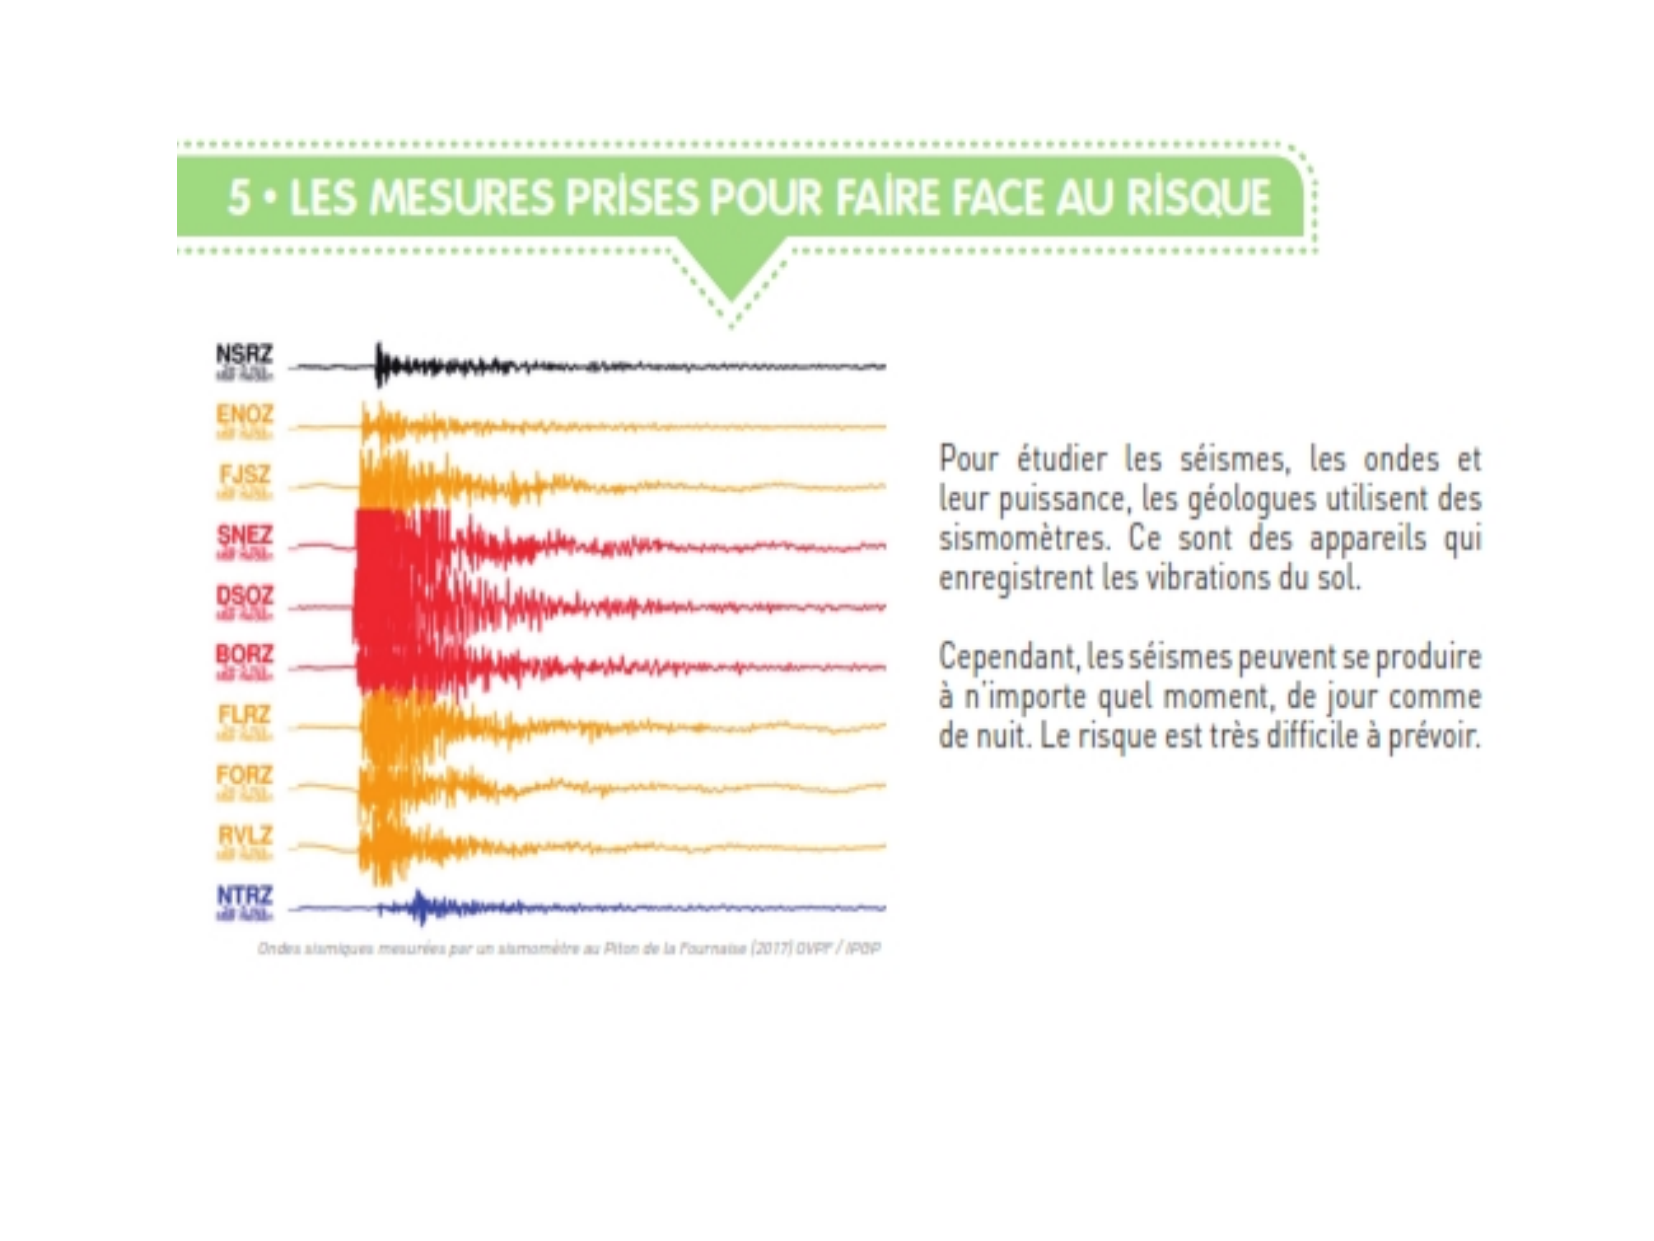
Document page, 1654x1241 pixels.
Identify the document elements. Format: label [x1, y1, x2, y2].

picture [177, 128, 1536, 1004]
